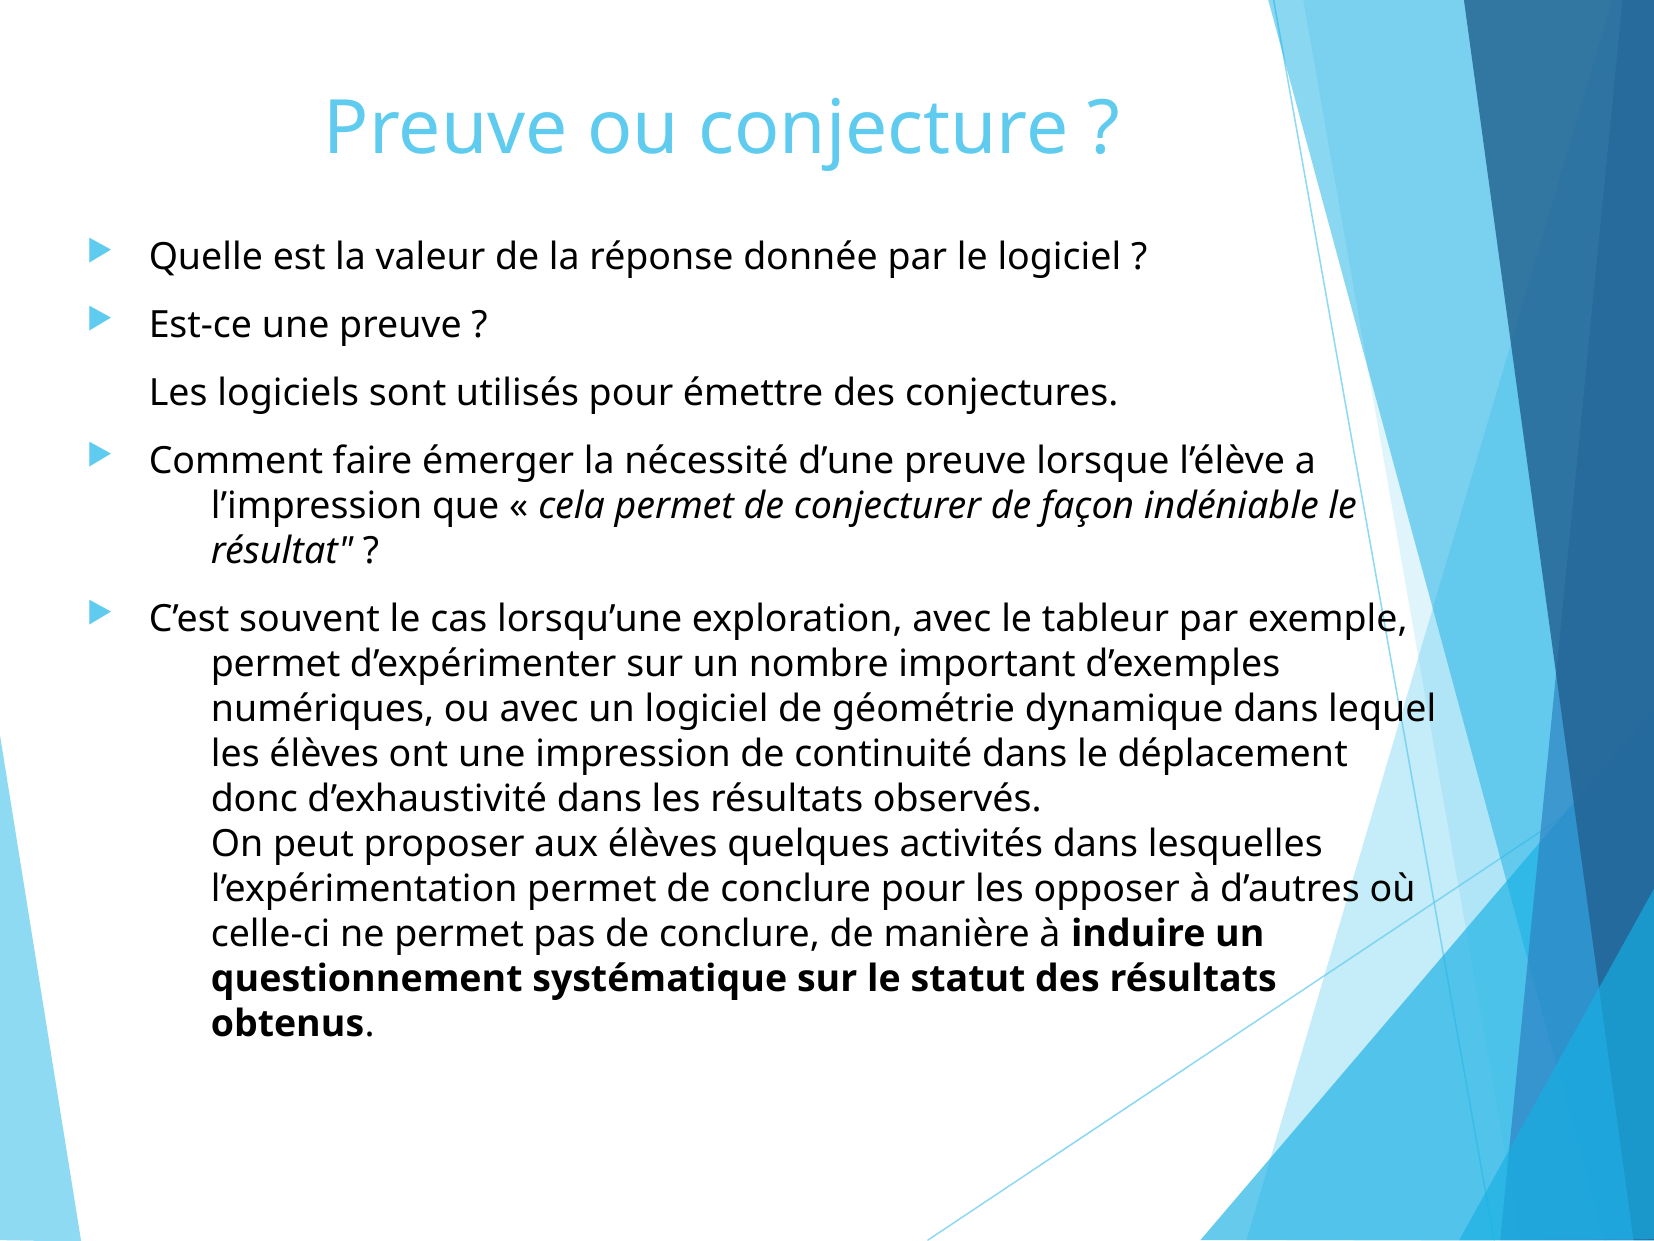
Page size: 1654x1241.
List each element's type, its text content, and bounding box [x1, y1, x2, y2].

list Quelle est la valeur de la réponse donnée par le logiciel ? Est-ce une preuve ? Les logiciels sont utilisés pour émettre des conjectures. Comment faire émerger la nécessité d’une preuve lorsque l’élève a l’impression que « cela permet de conjecturer de façon indéniable le résultat" ? C’est souvent le cas lorsqu’une exploration, avec le tableur par exemple, permet d’expérimenter sur un nombre important d’exemples numériques, ou avec un logiciel de géométrie dynamique dans lequel les élèves ont une impression de continuité dans le déplacement donc d’exhaustivité dans les résultats observés. On peut proposer aux élèves quelques activités dans lesquelles l’expérimentation permet de conclure pour les opposer à d’autres où celle-ci ne permet pas de conclure, de manière à induire un questionnement systématique sur le statut des résultats obtenus. [71, 224, 1453, 1044]
title Preuve ou conjecture ? [0, 70, 1445, 184]
